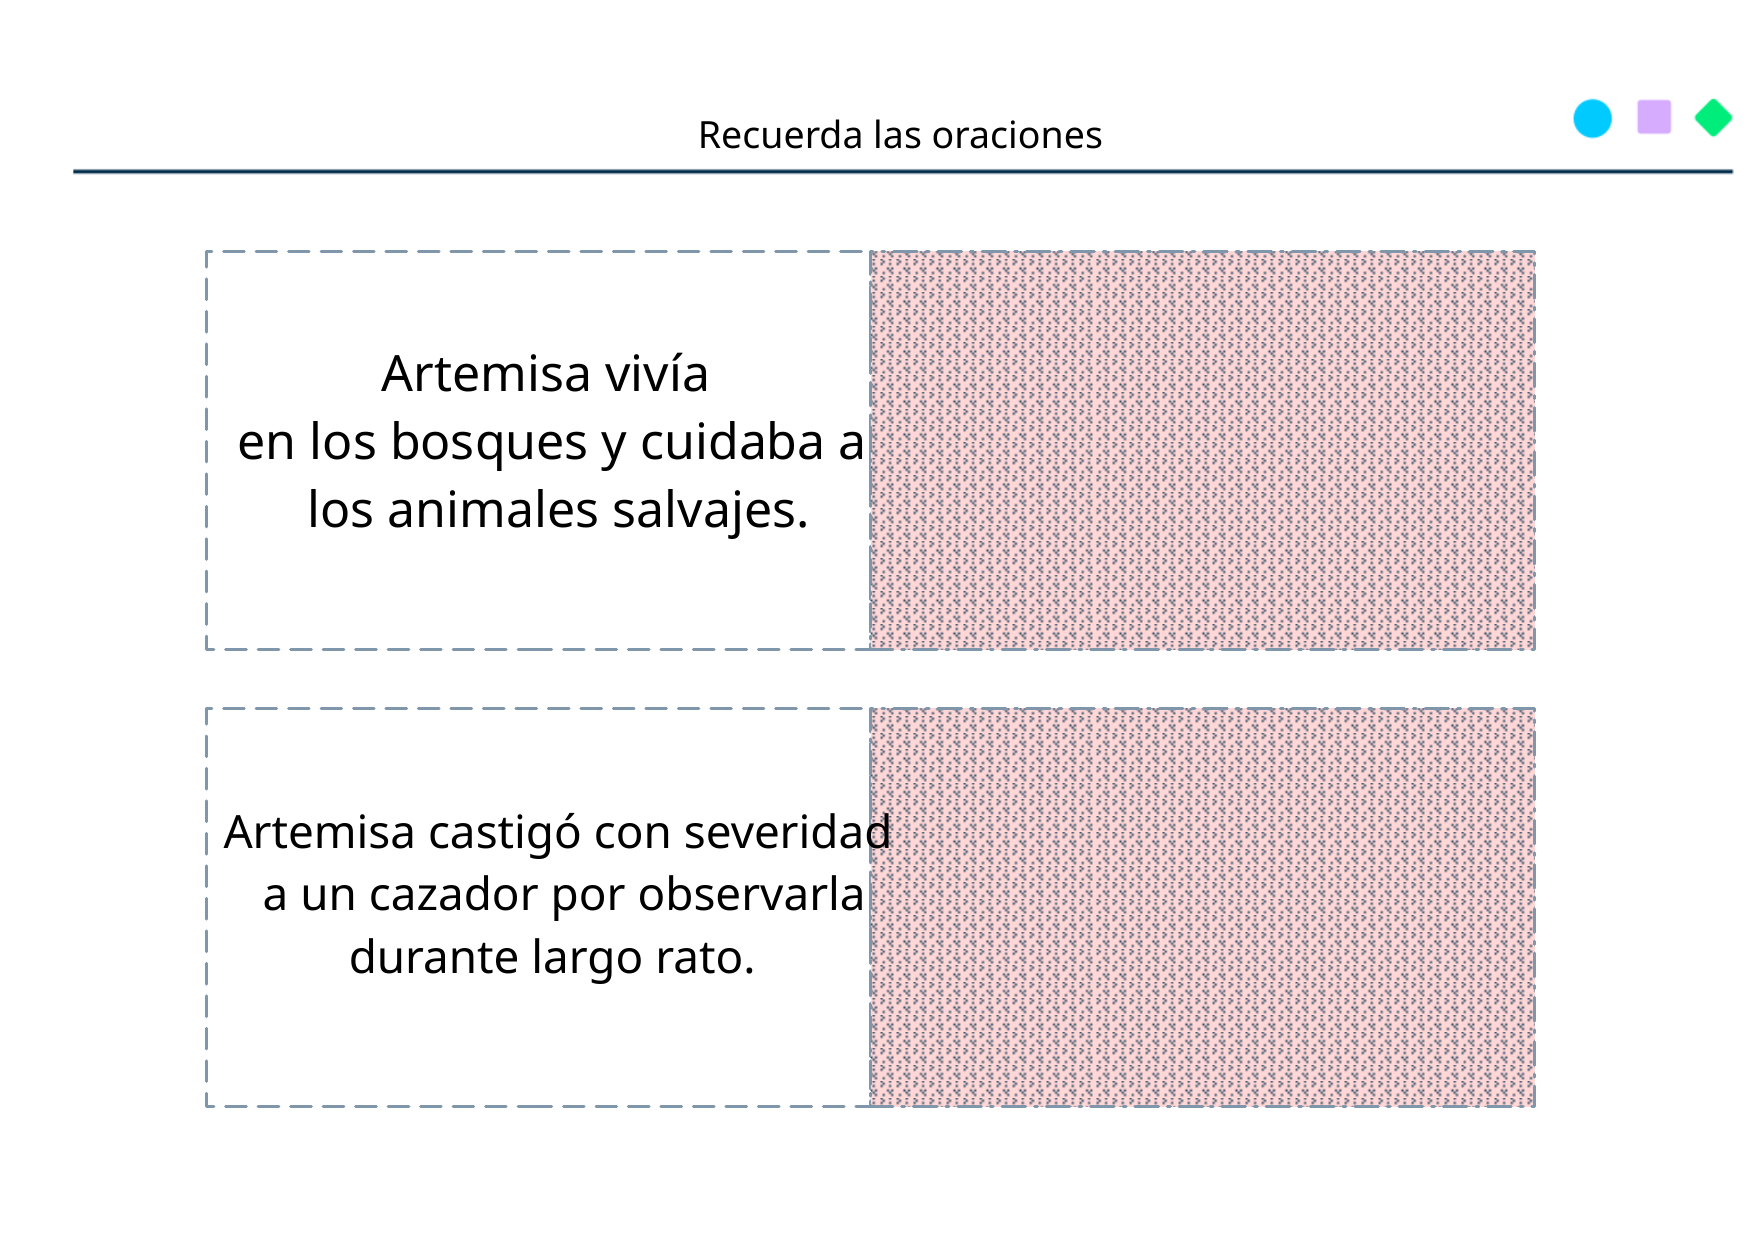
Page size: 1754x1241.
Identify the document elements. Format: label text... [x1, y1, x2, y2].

text_box Artemisa vivía en los bosques y cuidaba a los animales salvajes. [222, 330, 865, 594]
text_box [870, 708, 1535, 1107]
text_box Artemisa castigó con severidad a un cazador por observarla durante largo rato. [208, 791, 886, 1034]
text_box [870, 251, 1535, 650]
picture [59, 70, 1743, 197]
